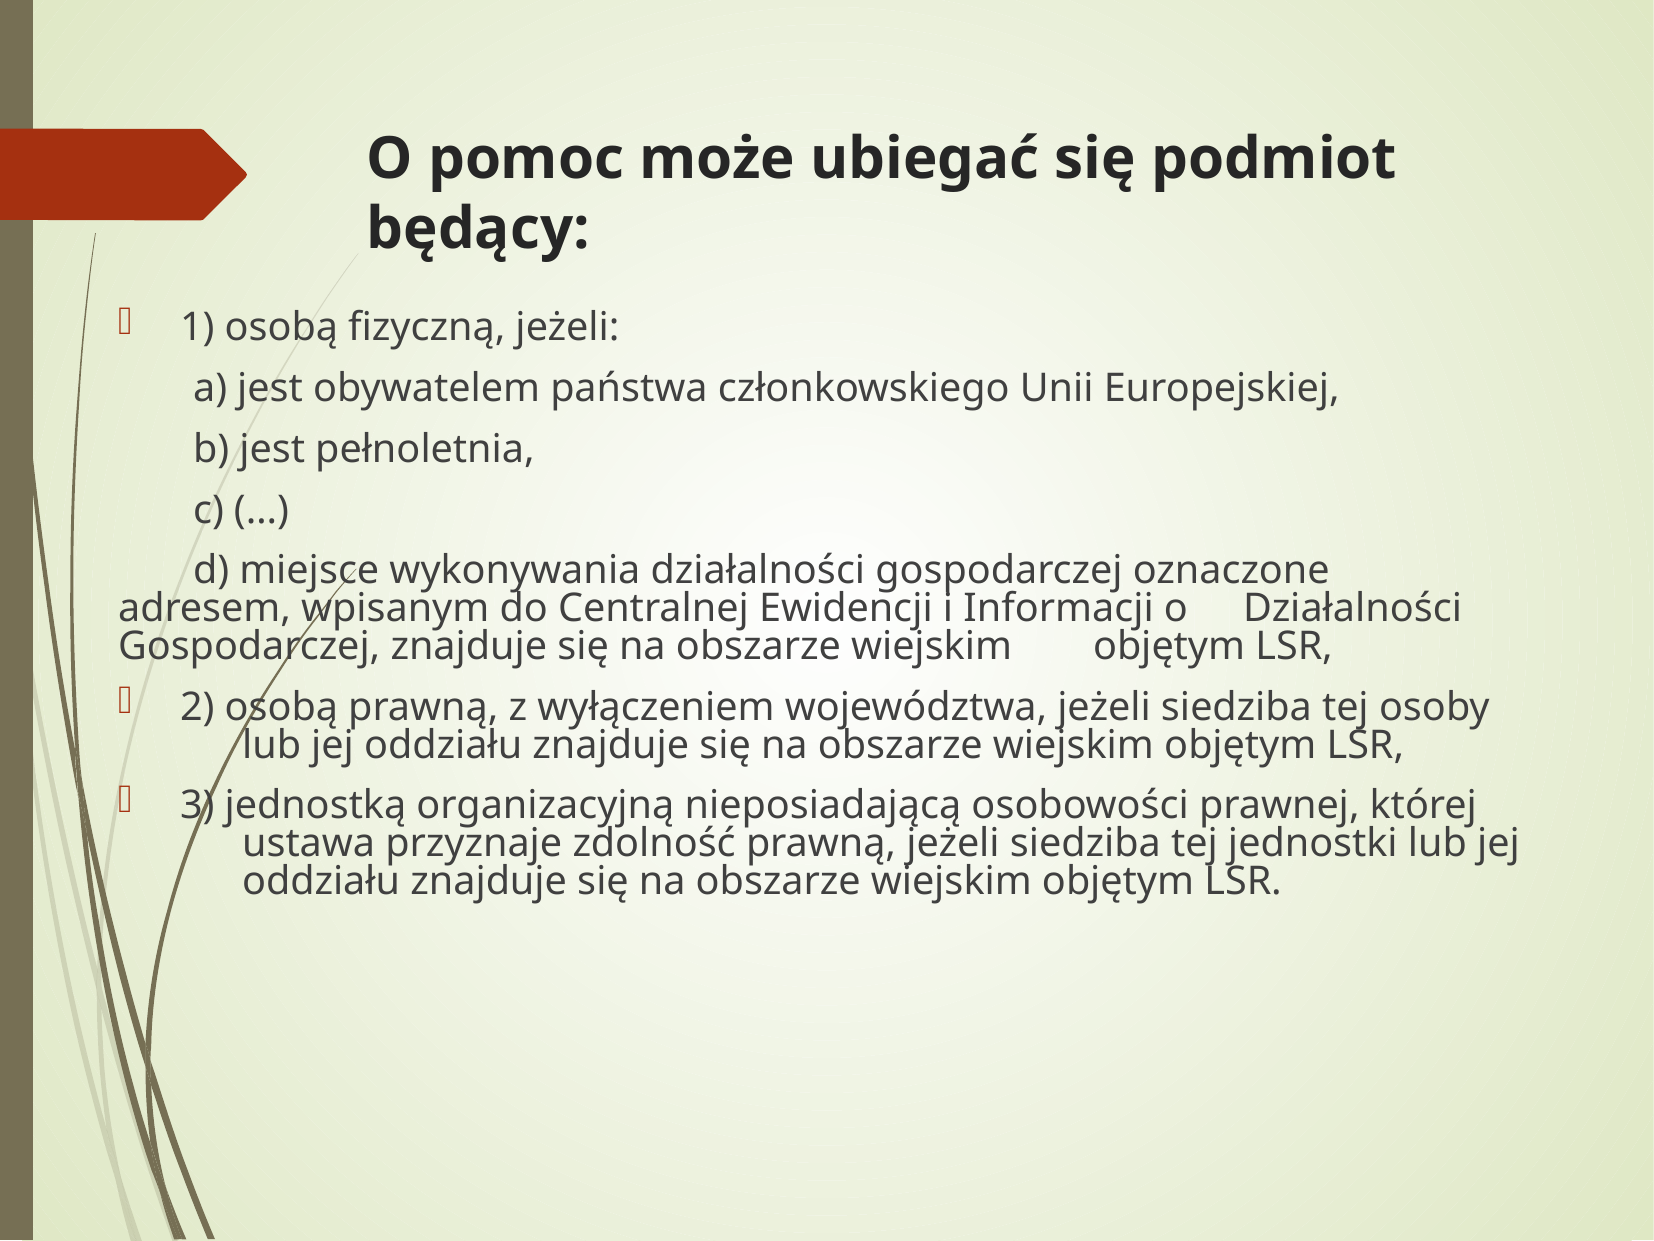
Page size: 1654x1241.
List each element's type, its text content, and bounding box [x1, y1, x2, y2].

list 1) osobą fizyczną, jeżeli: a) jest obywatelem państwa członkowskiego Unii Europejskiej, b) jest pełnoletnia, c) (…) d) miejsce wykonywania działalności gospodarczej oznaczone adresem, wpisanym do Centralnej Ewidencji i Informacji o Działalności Gospodarczej, znajduje się na obszarze wiejskim objętym LSR, 2) osobą prawną, z wyłączeniem województwa, jeżeli siedziba tej osoby lub jej oddziału znajduje się na obszarze wiejskim objętym LSR, 3) jednostką organizacyjną nieposiadającą osobowości prawnej, której ustawa przyznaje zdolność prawną, jeżeli siedziba tej jednostki lub jej oddziału znajduje się na obszarze wiejskim objętym LSR. [103, 303, 1544, 1176]
title O pomoc może ubiegać się podmiot będący: [351, 112, 1544, 303]
